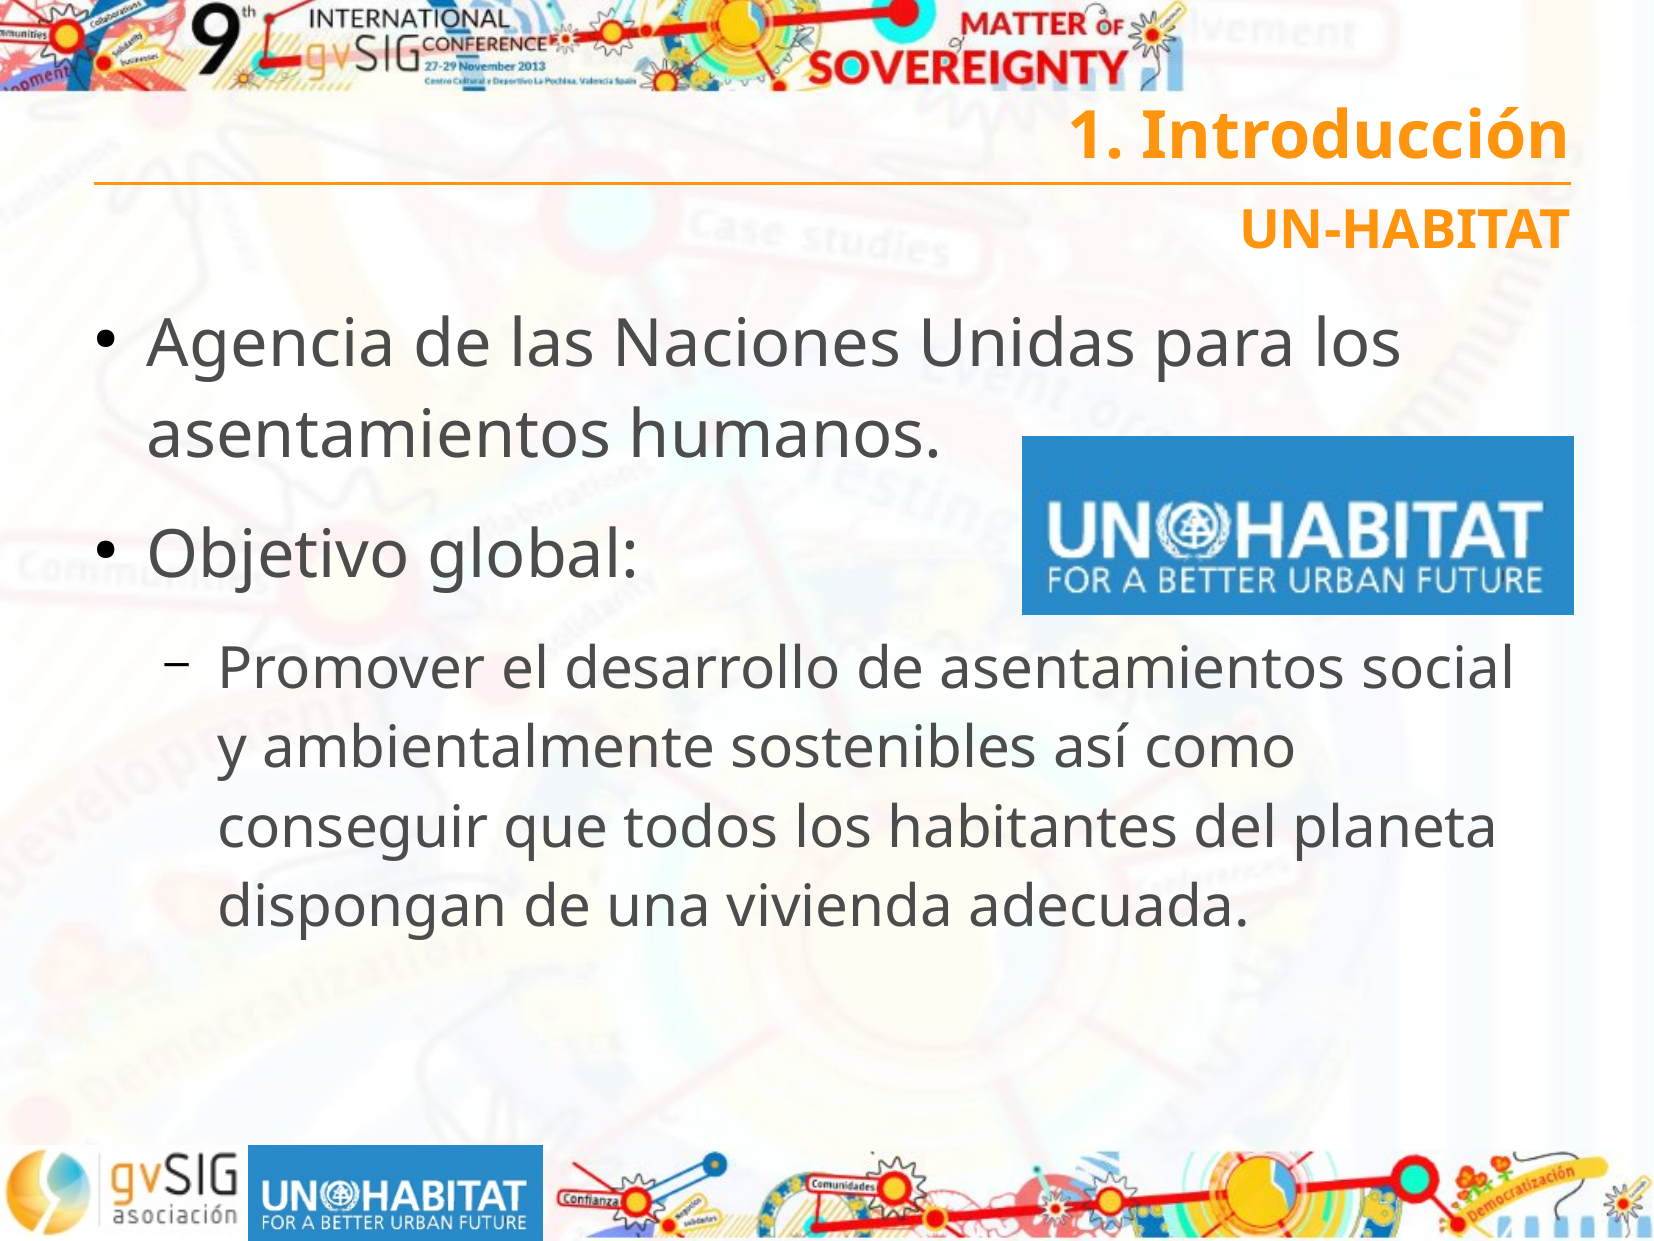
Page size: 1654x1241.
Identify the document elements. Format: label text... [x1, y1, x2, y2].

title UN-HABITAT [82, 183, 1571, 272]
picture [0, 0, 1654, 1241]
title 1. Introducción [82, 88, 1571, 178]
list Agencia de las Naciones Unidas para los asentamientos humanos. Objetivo global: Promover el desarrollo de asentamientos social y ambientalmente sostenibles así como conseguir que todos los habitantes del planeta dispongan de una vivienda adecuada. [76, 295, 1559, 1086]
